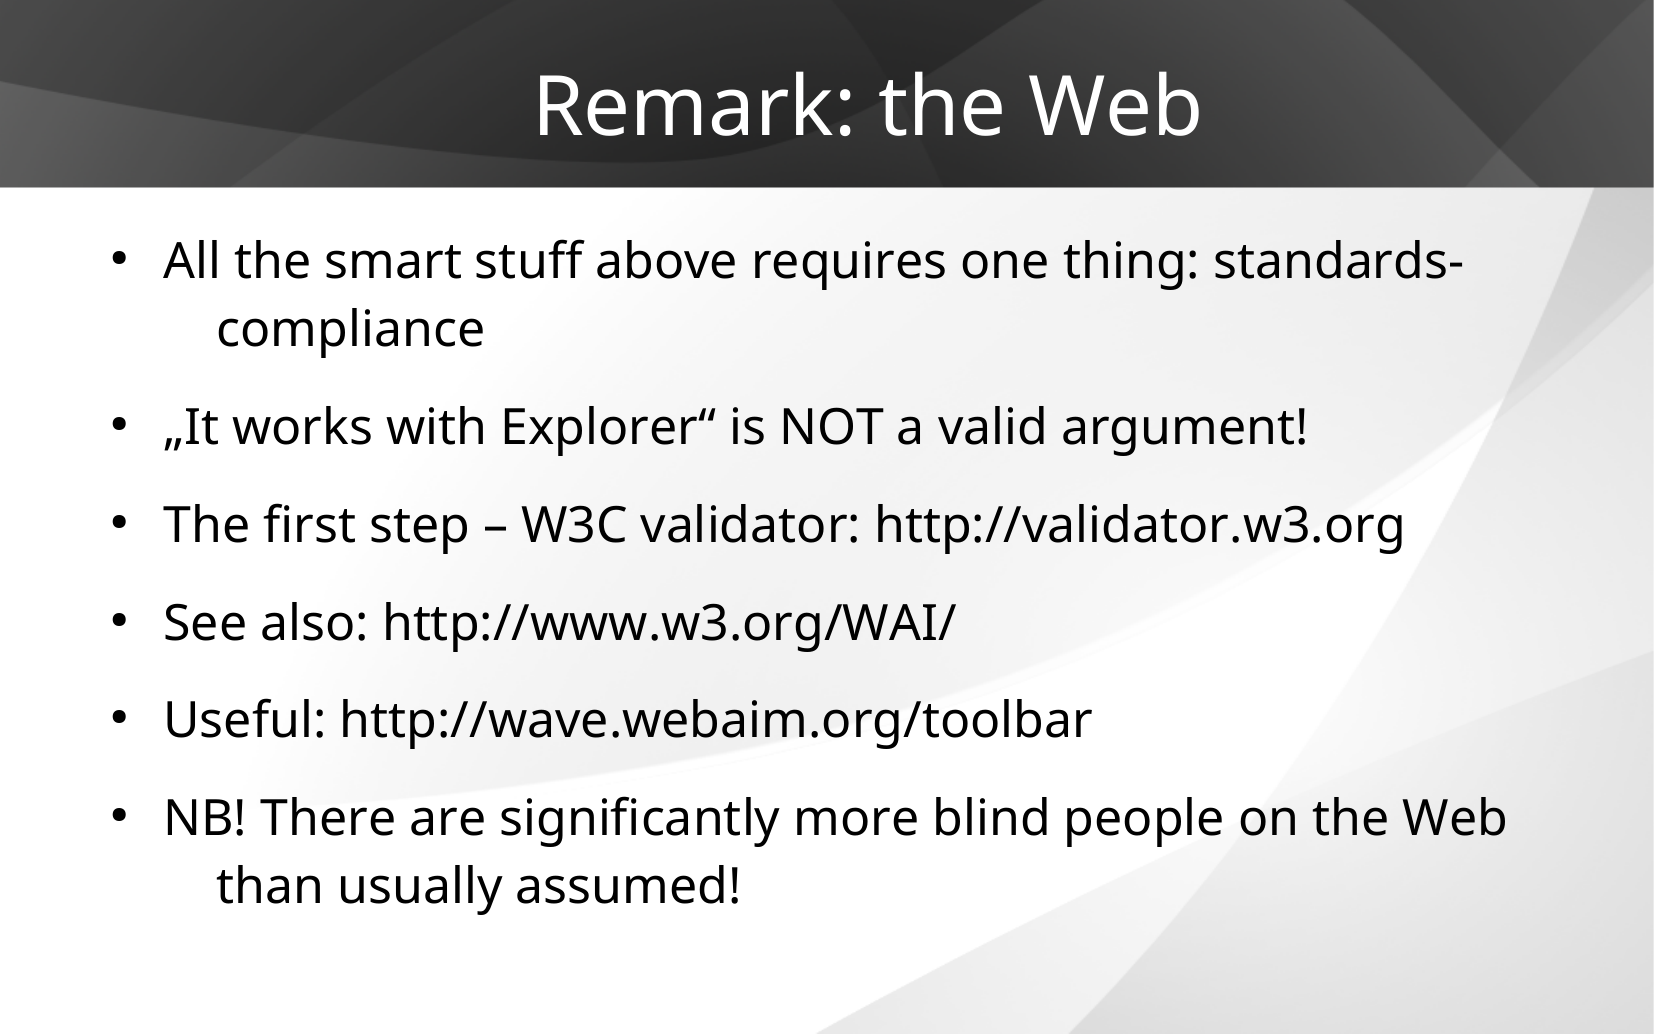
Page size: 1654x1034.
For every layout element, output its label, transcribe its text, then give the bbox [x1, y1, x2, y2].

picture [0, 0, 1654, 1034]
title Remark: the Web [124, 0, 1613, 208]
list All the smart stuff above requires one thing: standards-compliance „It works with Explorer“ is NOT a valid argument! The first step – W3C validator: http://validator.w3.org See also: http://www.w3.org/WAI/ Useful: http://wave.webaim.org/toolbar NB! There are significantly more blind people on the Web than usually assumed! [75, 225, 1613, 1013]
